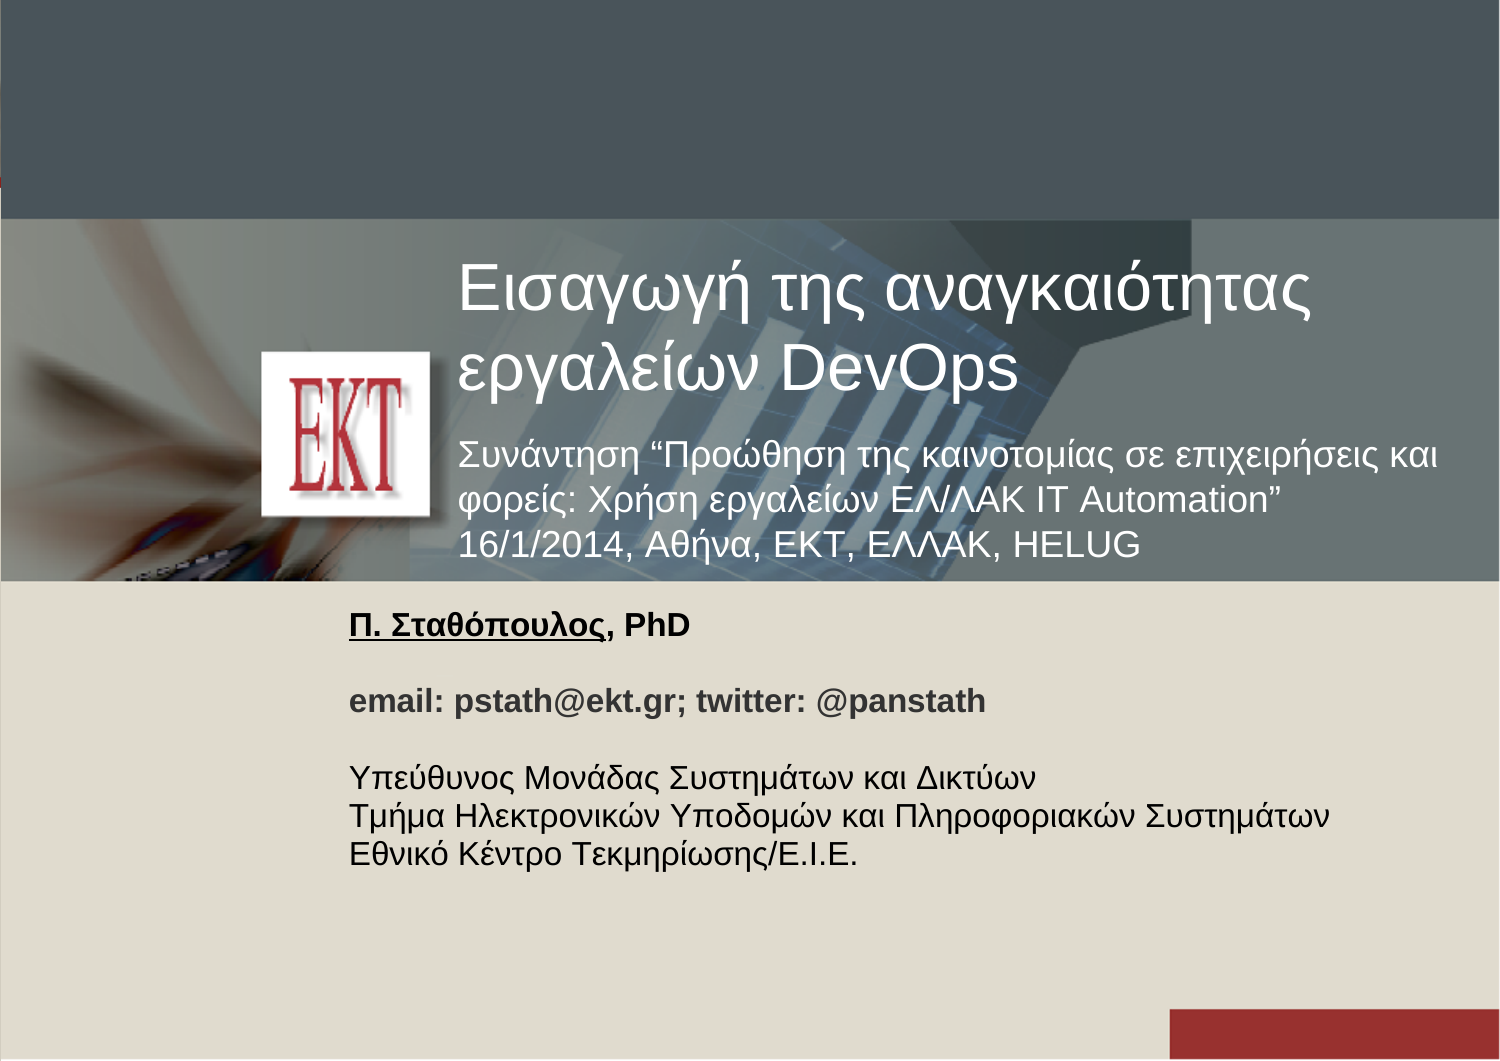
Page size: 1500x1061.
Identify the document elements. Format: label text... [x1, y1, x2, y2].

text_box Εισαγωγή της αναγκαιότητας εργαλείων DevOps Συνάντηση “Προώθηση της καινοτομίας σε επιχειρήσεις και φορείς: Χρήση εργαλείων ΕΛ/ΛΑΚ IT Automation” 16/1/2014, Αθήνα, ΕΚΤ, ΕΛΛΑΚ, HELUG [442, 236, 1477, 649]
picture [0, 0, 1500, 1061]
text_box Π. Σταθόπουλος, PhD email: pstath@ekt.gr; twitter: @panstath Υπεύθυνος Μονάδας Συστημάτων και Δικτύων Τμήμα Ηλεκτρονικών Υποδομών και Πληροφοριακών Συστημάτων Εθνικό Κέντρο Τεκμηρίωσης/Ε.Ι.Ε. [334, 603, 1347, 918]
